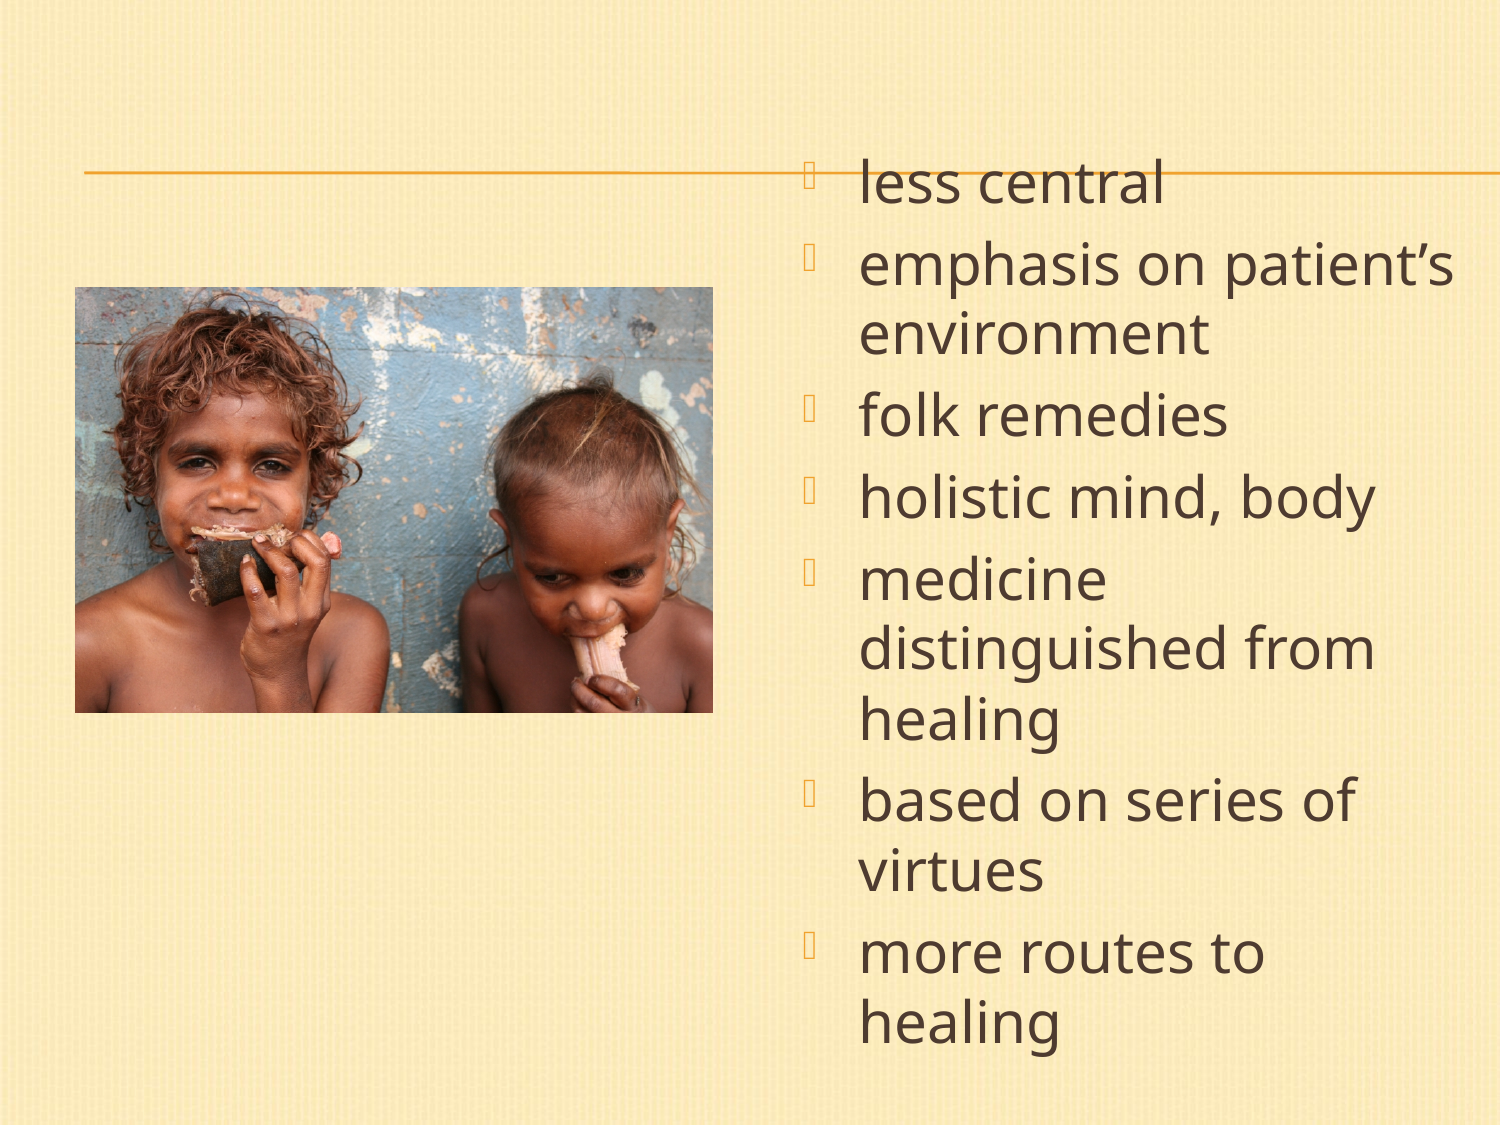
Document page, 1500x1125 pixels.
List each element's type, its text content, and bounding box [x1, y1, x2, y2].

list less central emphasis on patient’s environment folk remedies holistic mind, body medicine distinguished from healing based on series of virtues more routes to healing [787, 137, 1500, 888]
picture [0, 0, 1500, 1125]
